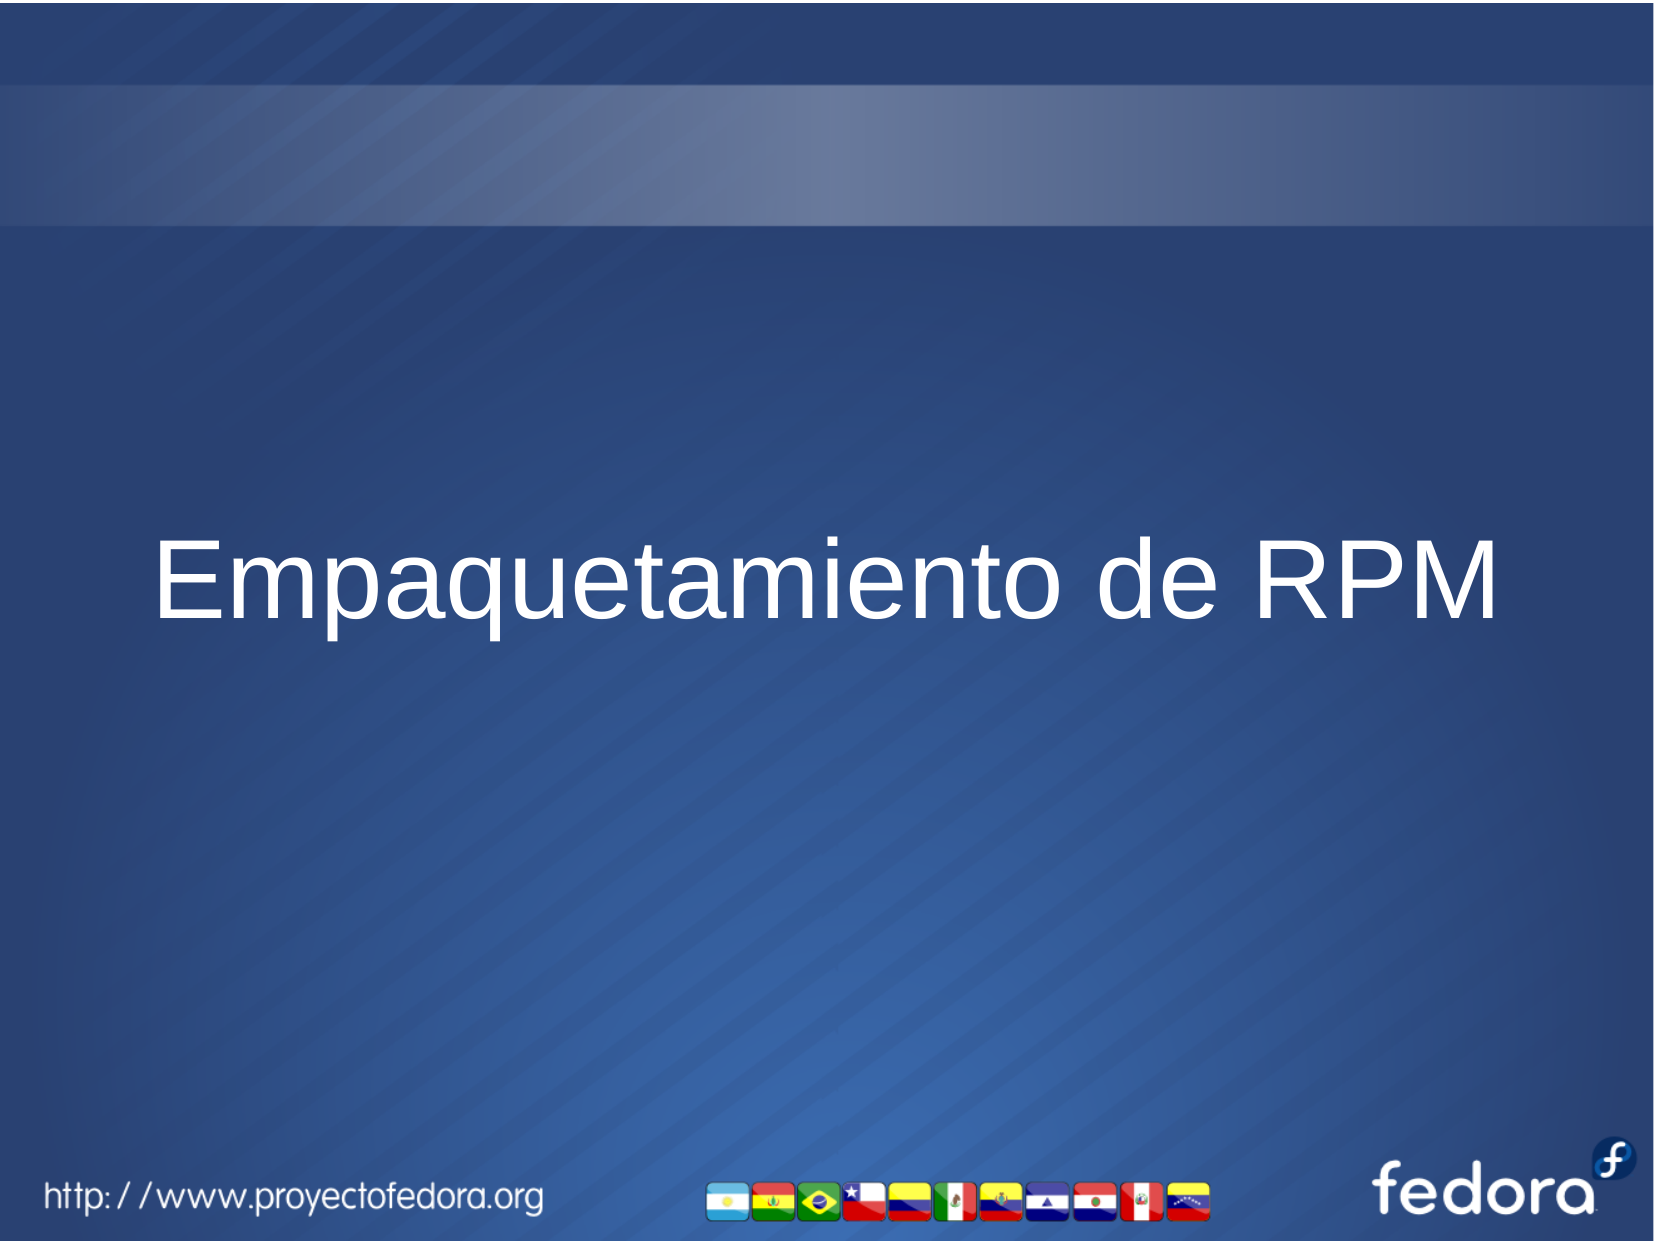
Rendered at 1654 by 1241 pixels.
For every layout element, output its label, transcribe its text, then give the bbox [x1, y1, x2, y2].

picture [0, 3, 1654, 1241]
subtitle Empaquetamiento de RPM [82, 49, 1571, 1109]
